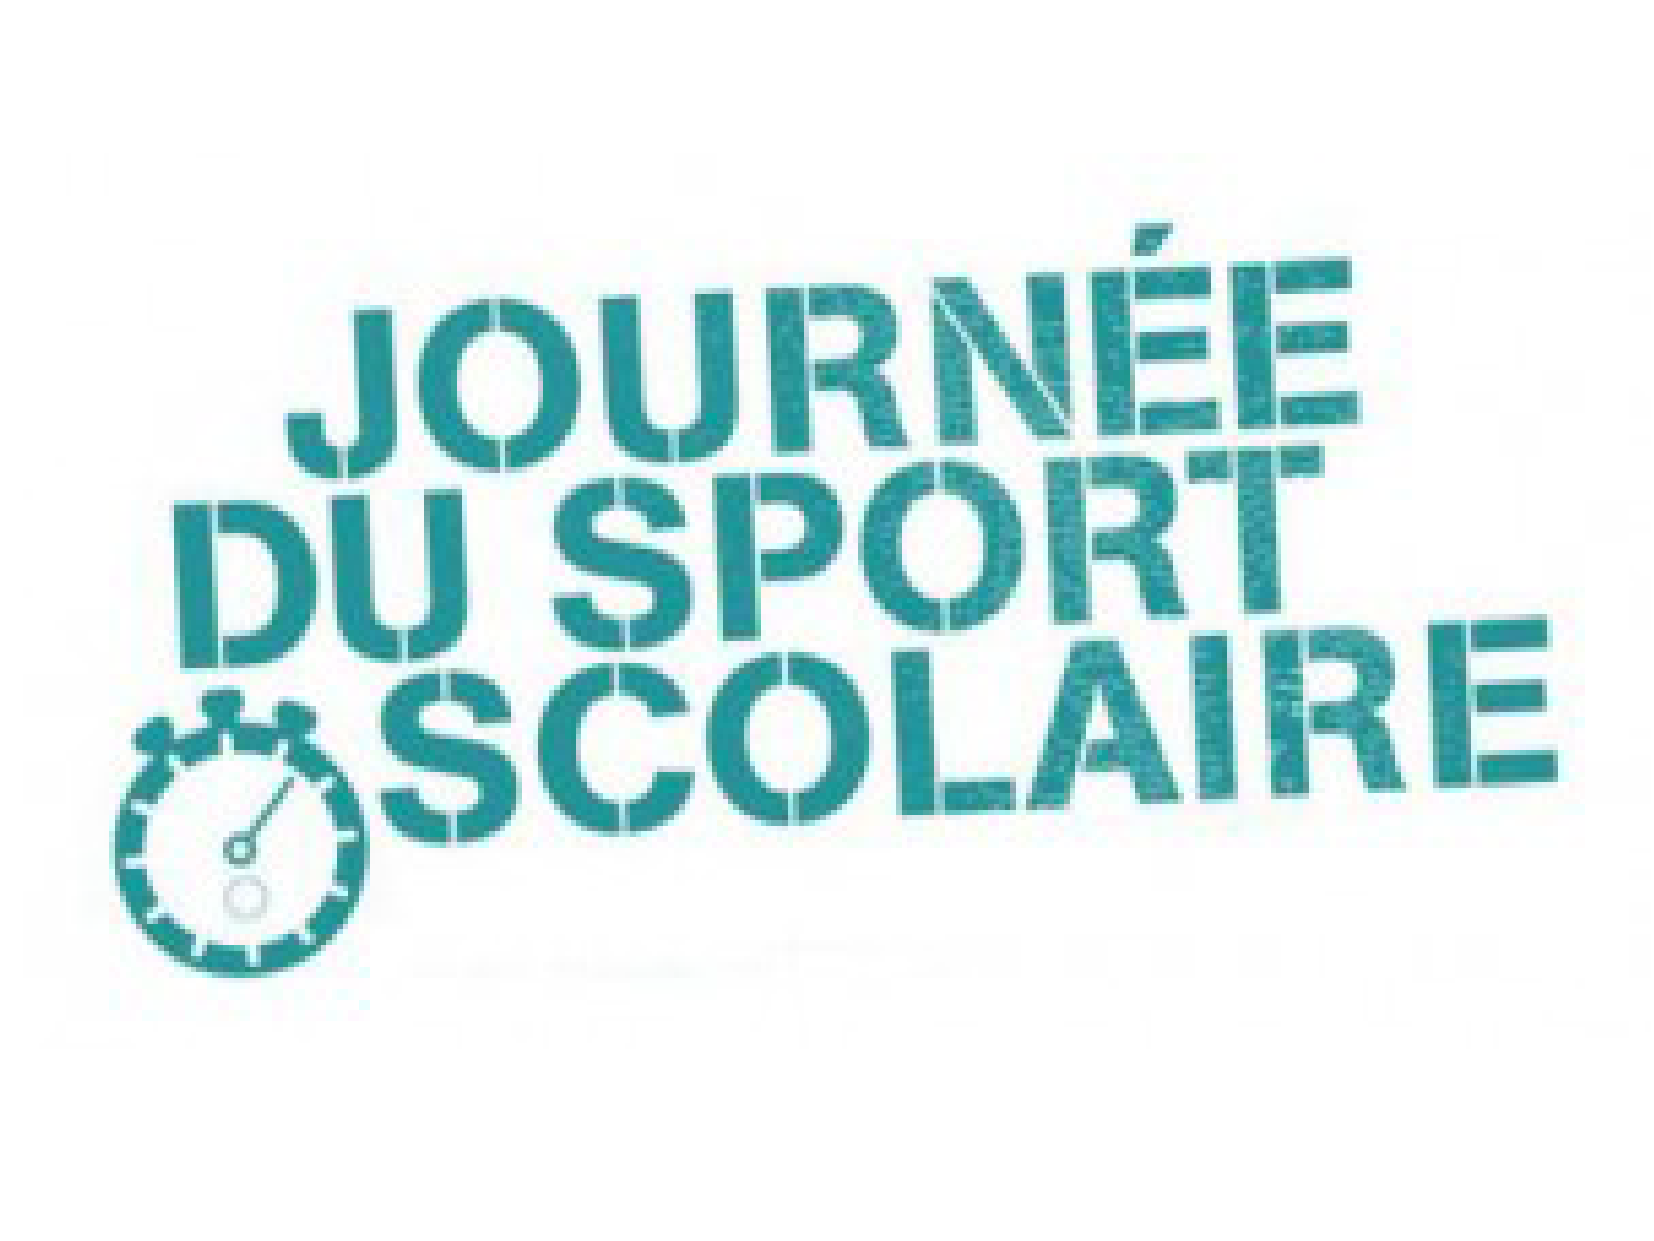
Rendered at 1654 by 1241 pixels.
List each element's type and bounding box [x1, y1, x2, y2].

picture [23, 153, 1651, 1049]
